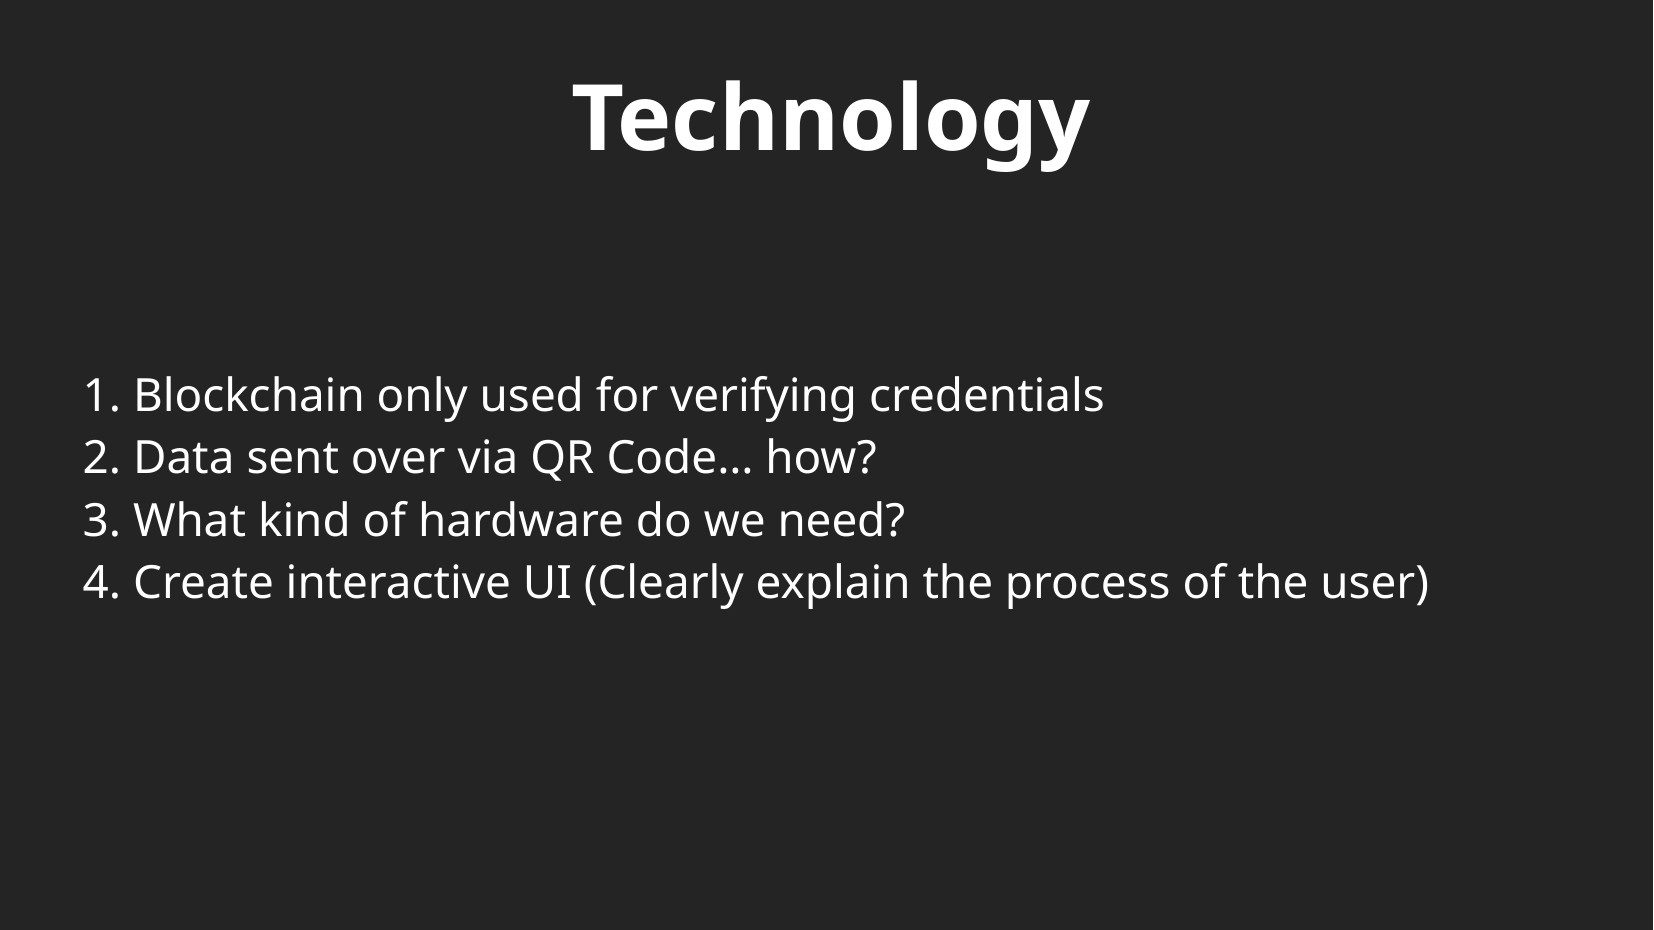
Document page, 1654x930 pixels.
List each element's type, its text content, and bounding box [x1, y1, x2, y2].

title Technology [87, 37, 1576, 193]
subtitle Blockchain only used for verifying credentials Data sent over via QR Code… how? What kind of hardware do we need? Create interactive UI (Clearly explain the process of the user) [82, 217, 1571, 757]
